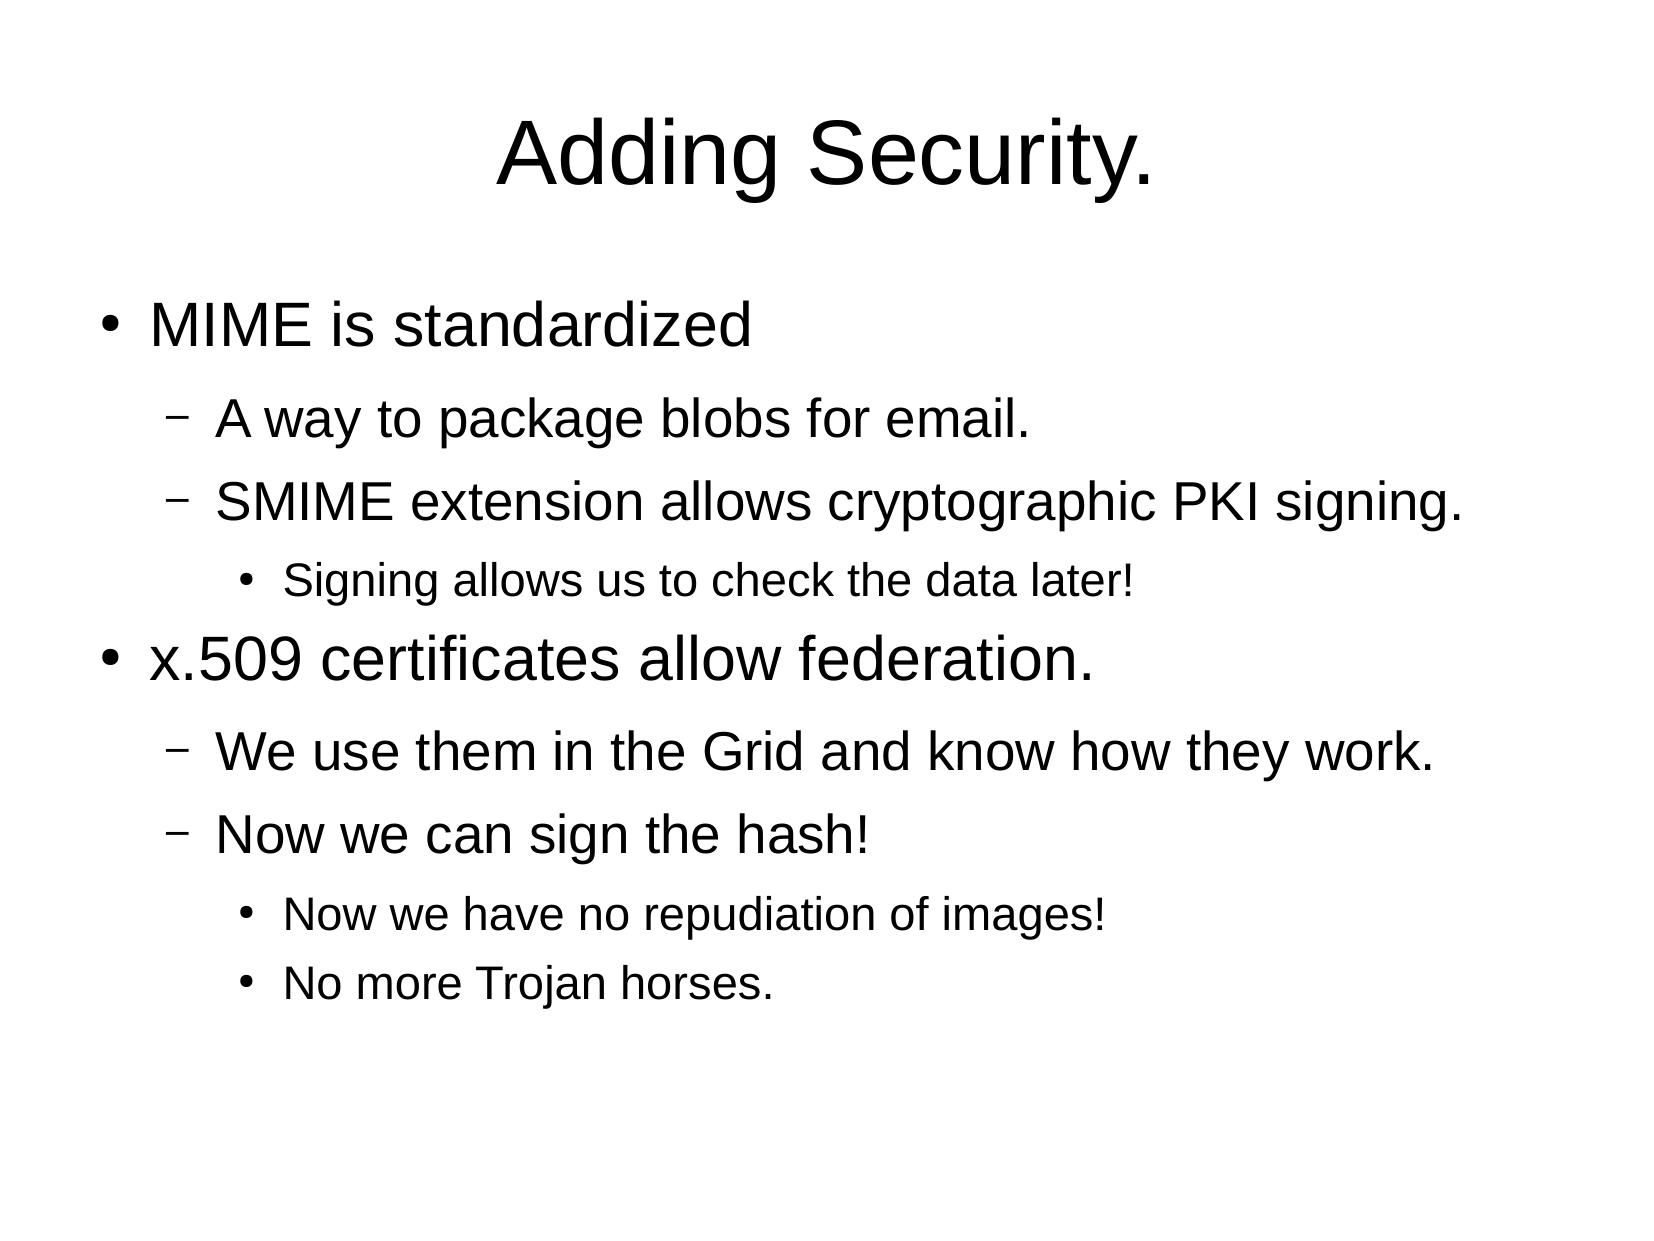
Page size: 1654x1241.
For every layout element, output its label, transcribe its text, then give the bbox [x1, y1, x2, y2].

list MIME is standardized A way to package blobs for email. SMIME extension allows cryptographic PKI signing. Signing allows us to check the data later! x.509 certificates allow federation. We use them in the Grid and know how they work. Now we can sign the hash! Now we have no repudiation of images! No more Trojan horses. [82, 290, 1571, 1010]
title Adding Security. [82, 49, 1571, 257]
